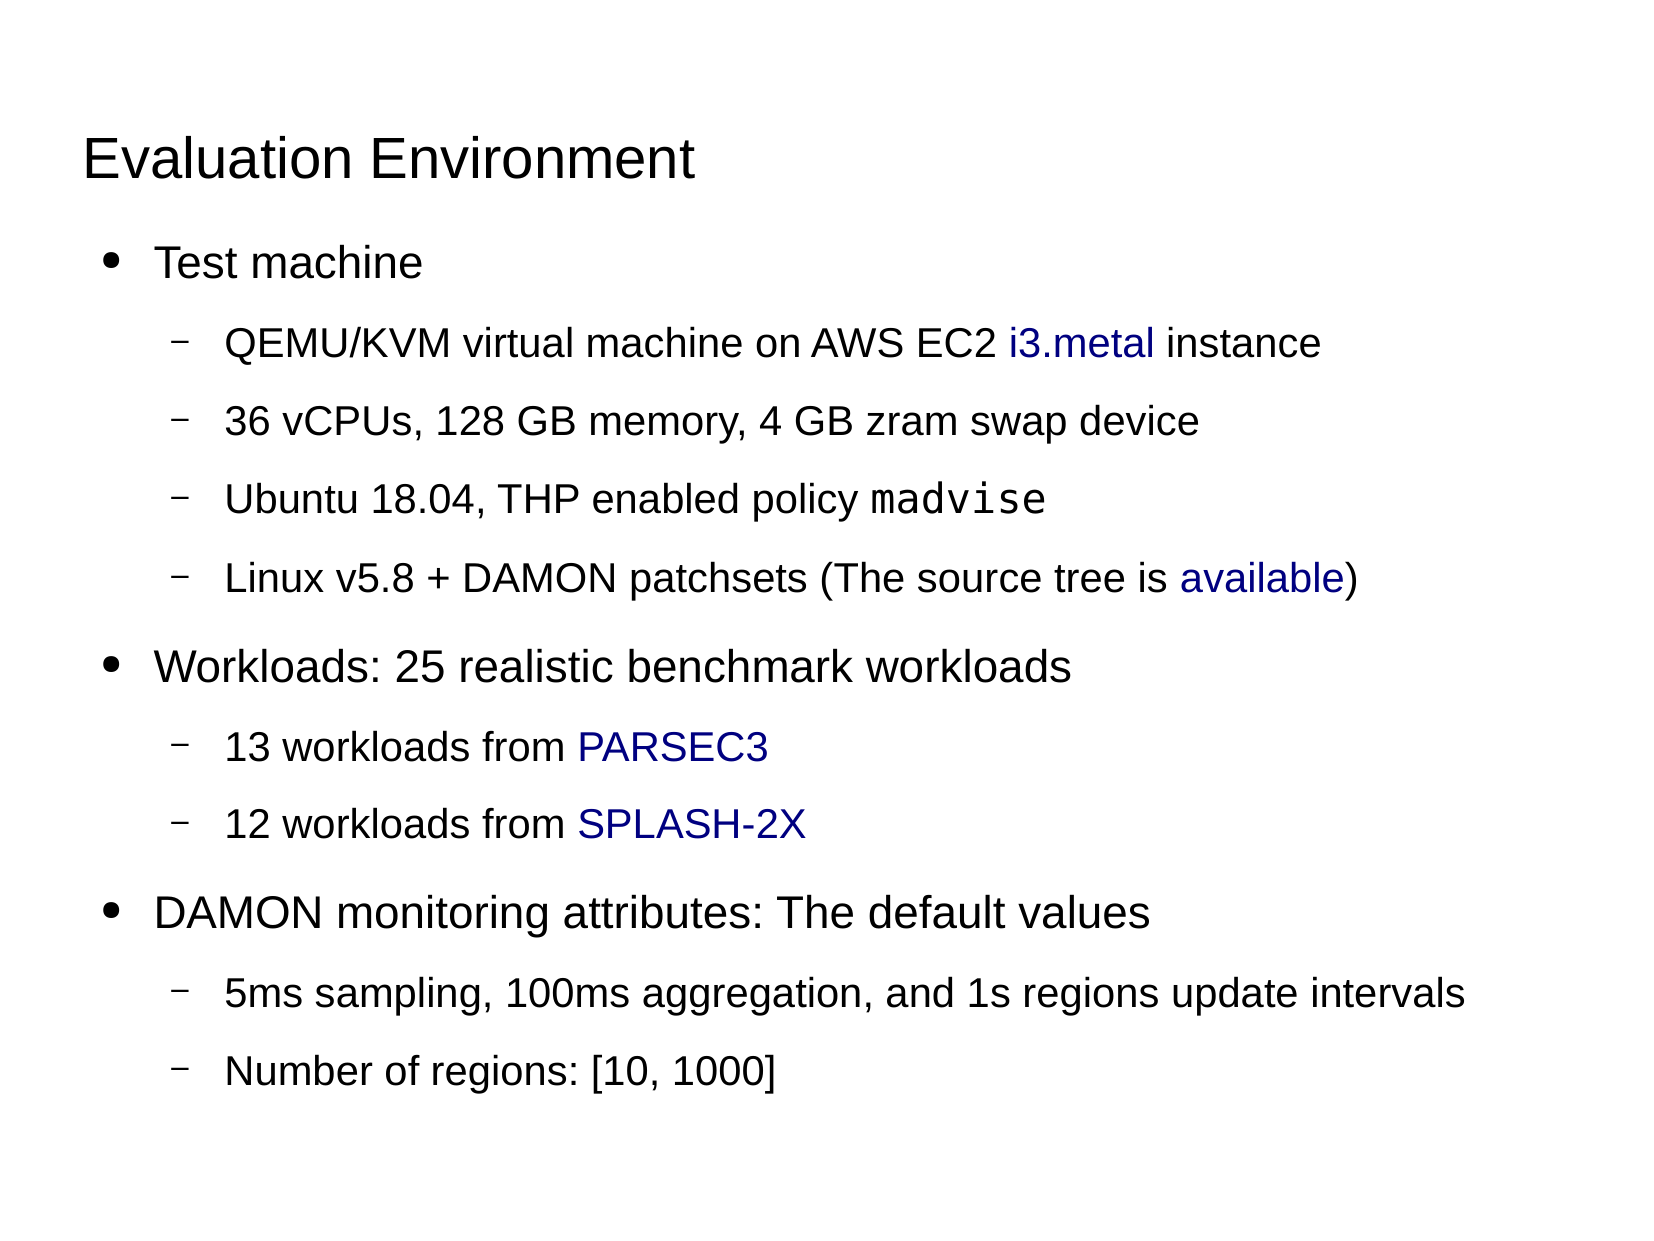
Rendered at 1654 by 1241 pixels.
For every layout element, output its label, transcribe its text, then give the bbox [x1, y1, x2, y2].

title Evaluation Environment [82, 108, 1571, 210]
list Test machine QEMU/KVM virtual machine on AWS EC2 i3.metal instance 36 vCPUs, 128 GB memory, 4 GB zram swap device Ubuntu 18.04, THP enabled policy madvise Linux v5.8 + DAMON patchsets (The source tree is available) Workloads: 25 realistic benchmark workloads 13 workloads from PARSEC3 12 workloads from SPLASH-2X DAMON monitoring attributes: The default values 5ms sampling, 100ms aggregation, and 1s regions update intervals Number of regions: [10, 1000] [82, 236, 1571, 1111]
